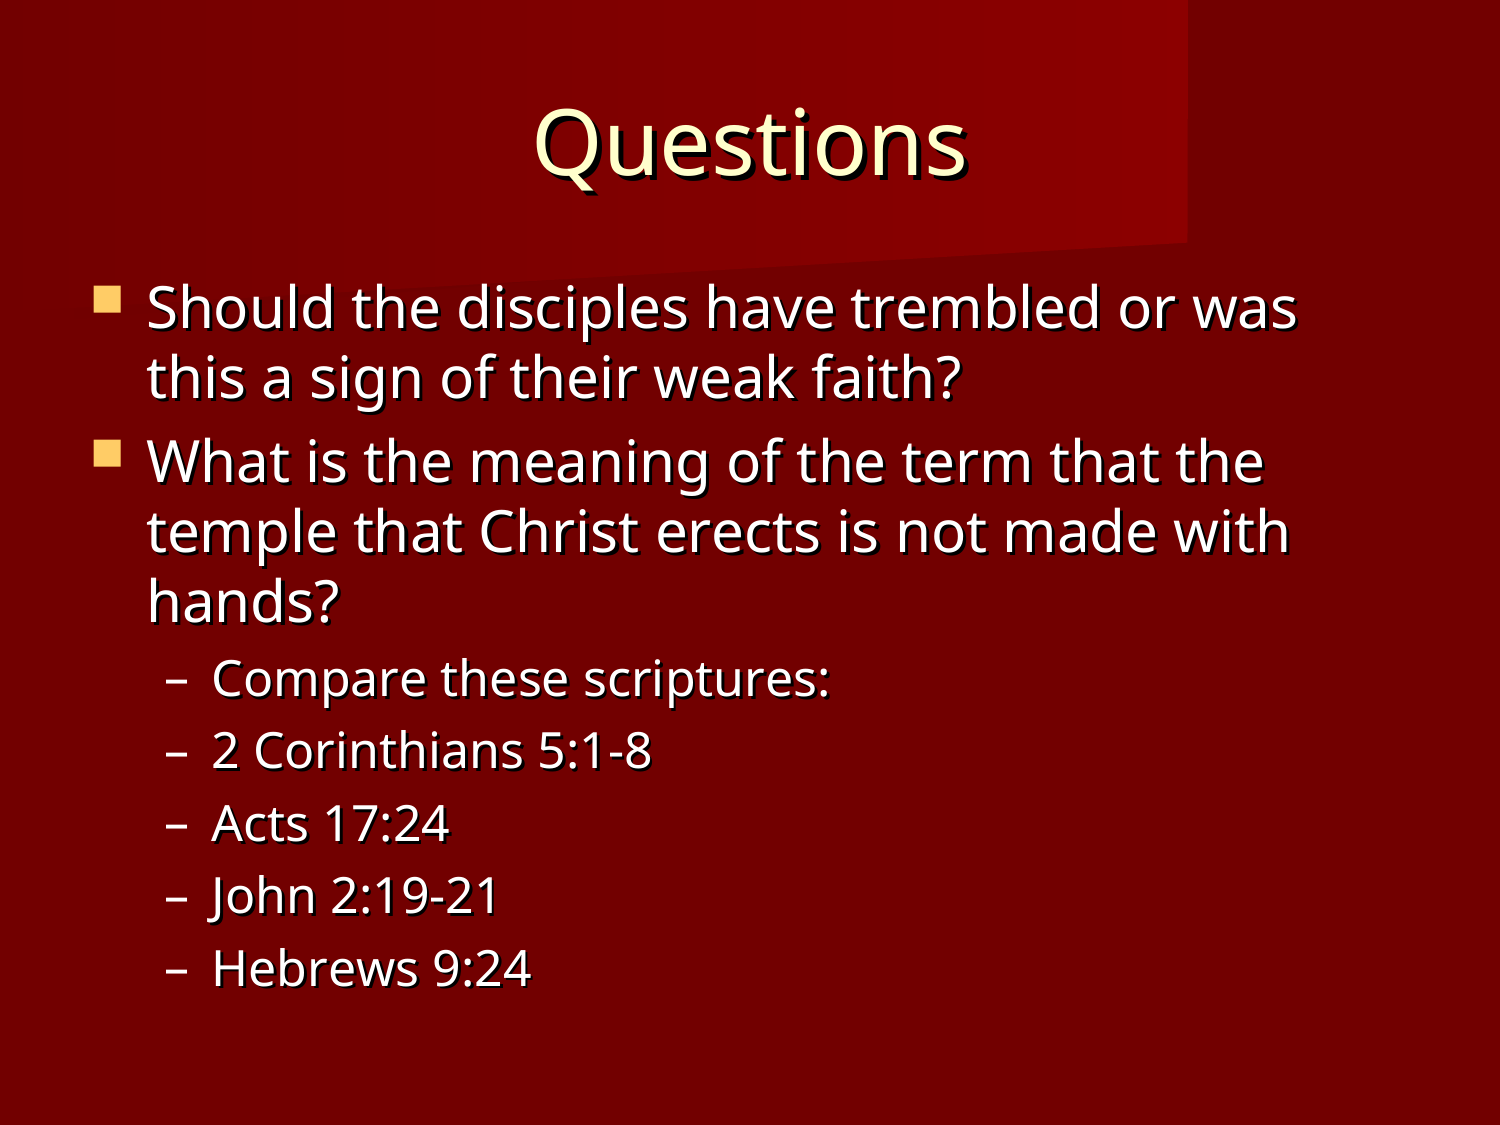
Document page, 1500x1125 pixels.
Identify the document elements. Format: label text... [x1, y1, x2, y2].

title Questions [75, 45, 1426, 233]
list Should the disciples have trembled or was this a sign of their weak faith? What is the meaning of the term that the temple that Christ erects is not made with hands? Compare these scriptures: 2 Corinthians 5:1-8 Acts 17:24 John 2:19-21 Hebrews 9:24 [75, 262, 1426, 1005]
